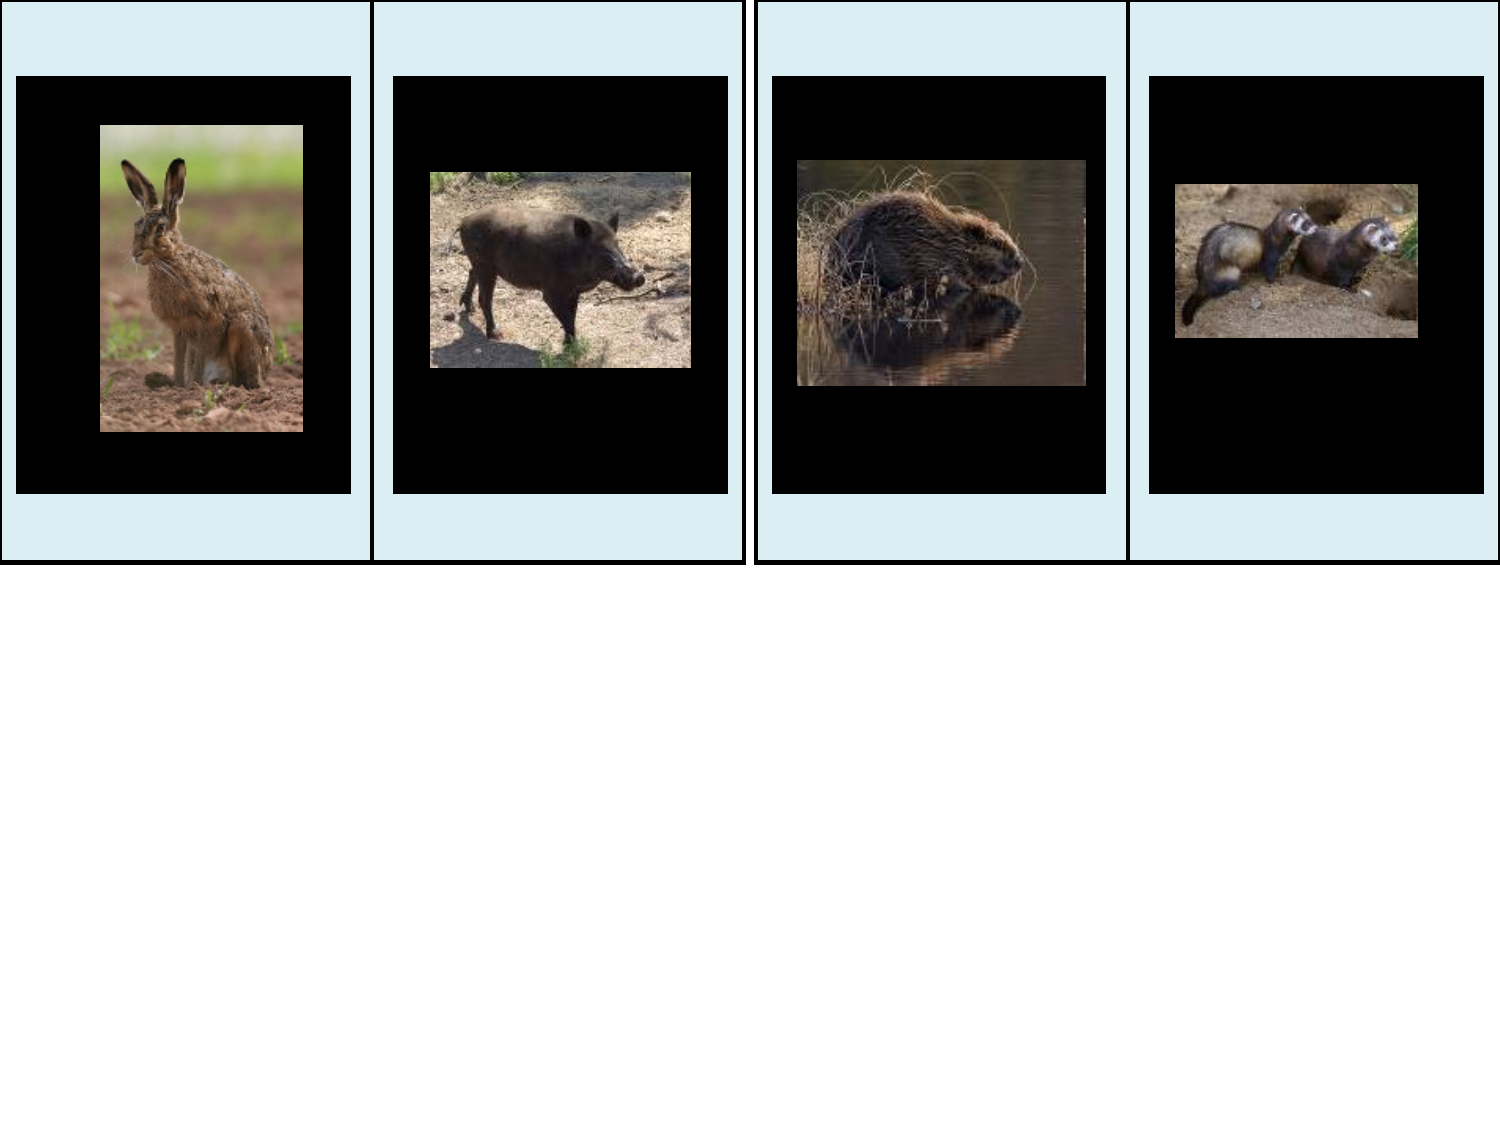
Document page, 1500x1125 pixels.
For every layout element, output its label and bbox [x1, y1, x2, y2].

text_box [0, 0, 745, 563]
picture [797, 160, 1086, 386]
picture [430, 172, 691, 368]
picture [100, 125, 303, 432]
text_box [755, 0, 1500, 563]
picture [1175, 184, 1418, 339]
